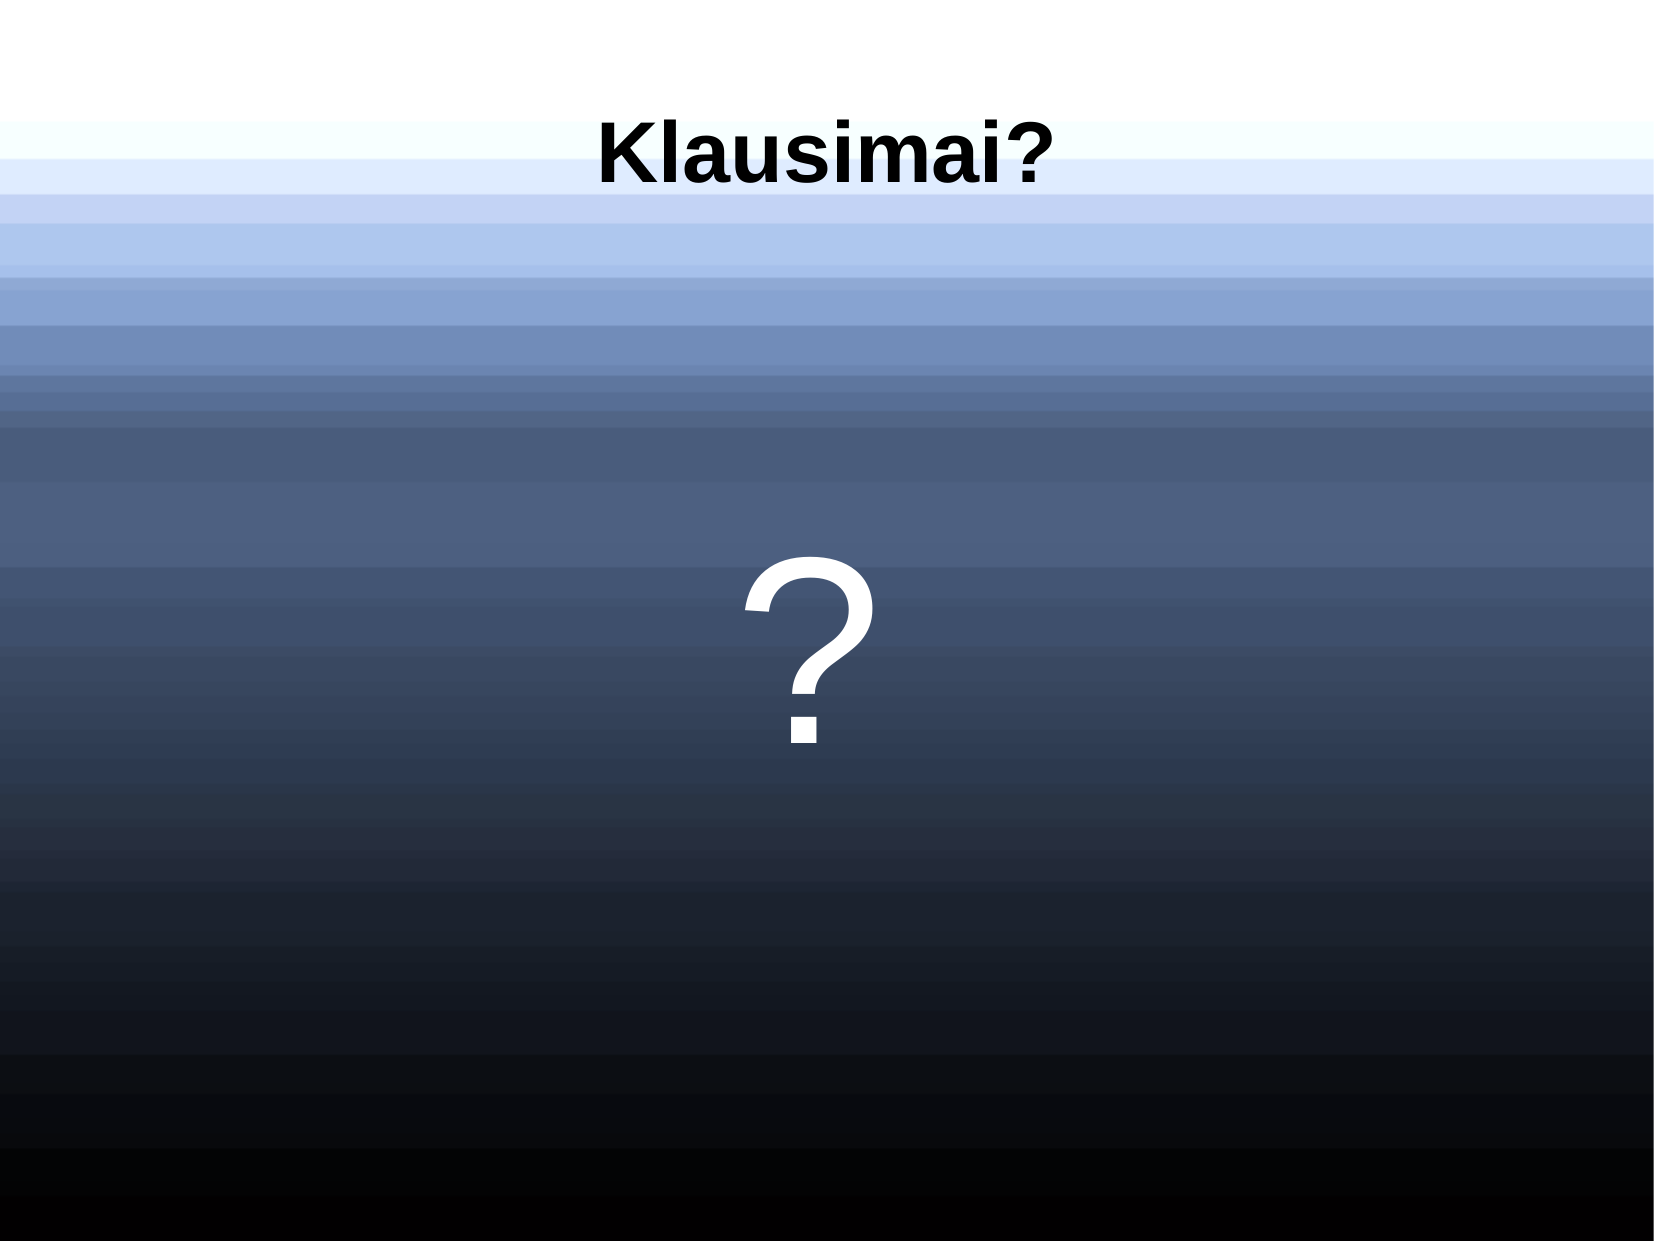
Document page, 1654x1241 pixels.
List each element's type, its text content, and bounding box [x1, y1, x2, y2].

text_box ? [720, 495, 898, 808]
picture [0, 0, 1654, 1241]
title Klausimai? [82, 49, 1571, 257]
